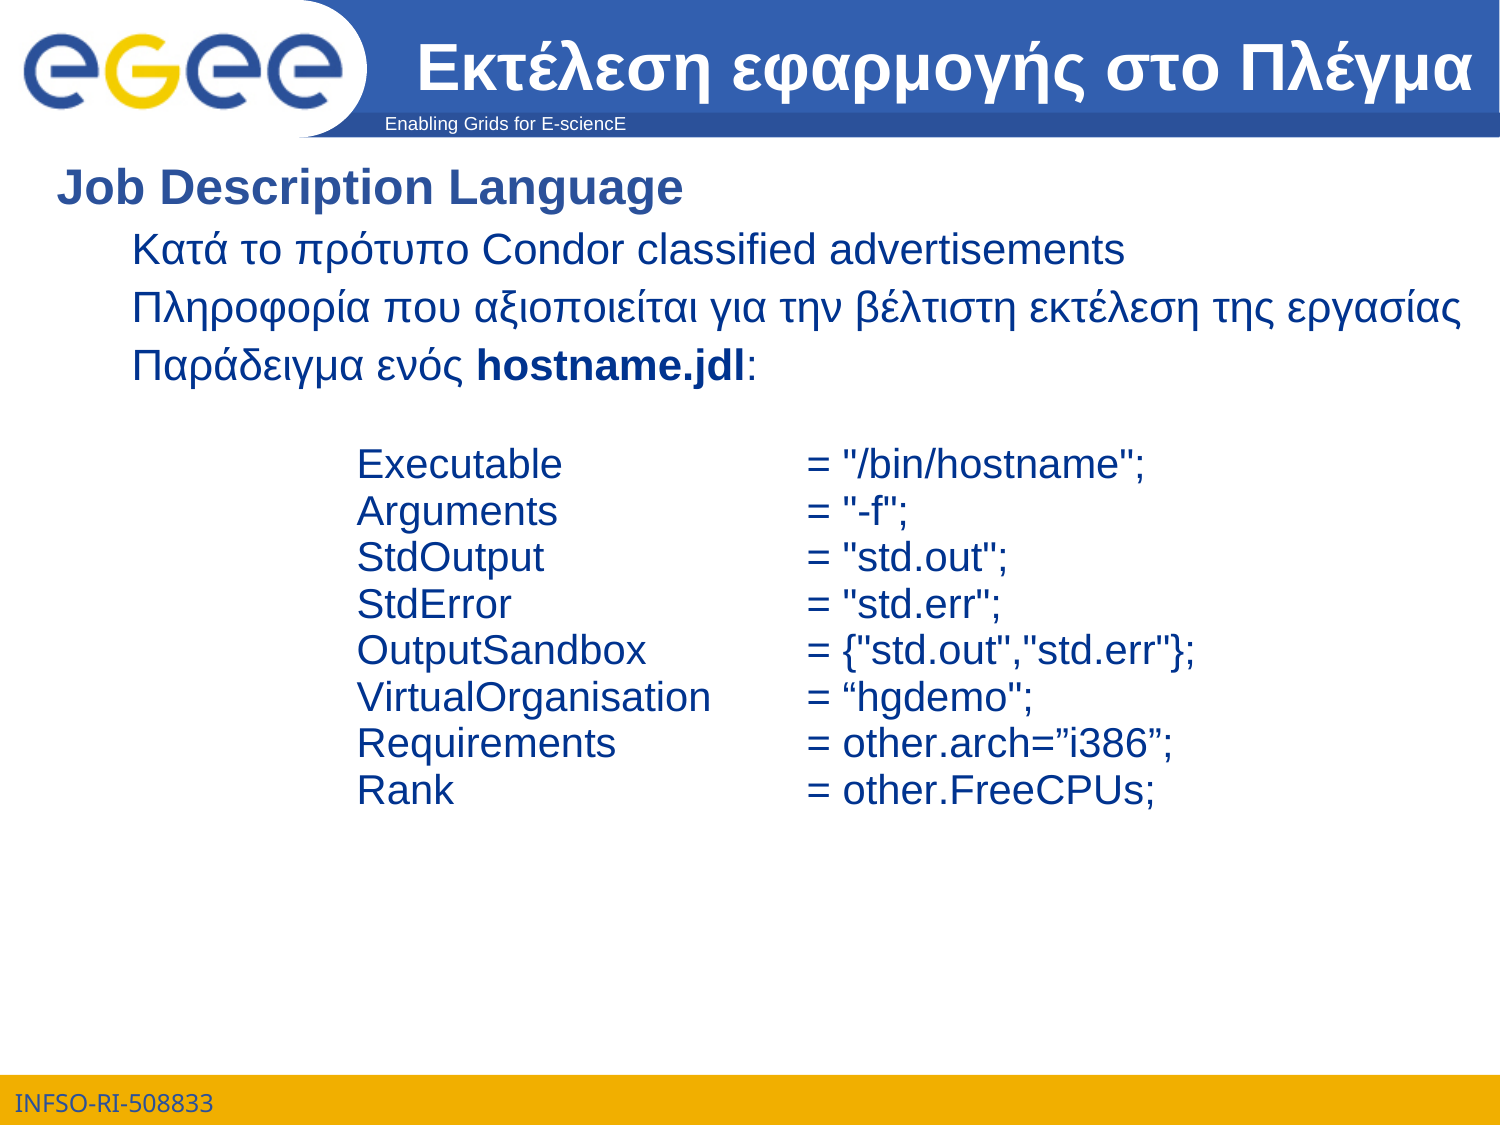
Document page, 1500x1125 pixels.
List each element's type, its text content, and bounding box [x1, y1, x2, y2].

title Εκτέλεση εφαρμογής στο Πλέγμα [369, 0, 1475, 195]
picture [18, 30, 349, 112]
list Job Description Language Κατά το πρότυπο Condor classified advertisements Πληροφορία που αξιοποιείται για την βέλτιστη εκτέλεση της εργασίας Παράδειγμα ενός hostname.jdl: Executable = "/bin/hostname"; Arguments = "-f"; StdOutput = "std.out"; StdError = "std.err"; OutputSandbox = {"std.out","std.err"}; VirtualOrganisation = “hgdemo"; Requirements = other.arch=”i386”; Rank = other.FreeCPUs; [56, 159, 1466, 1051]
